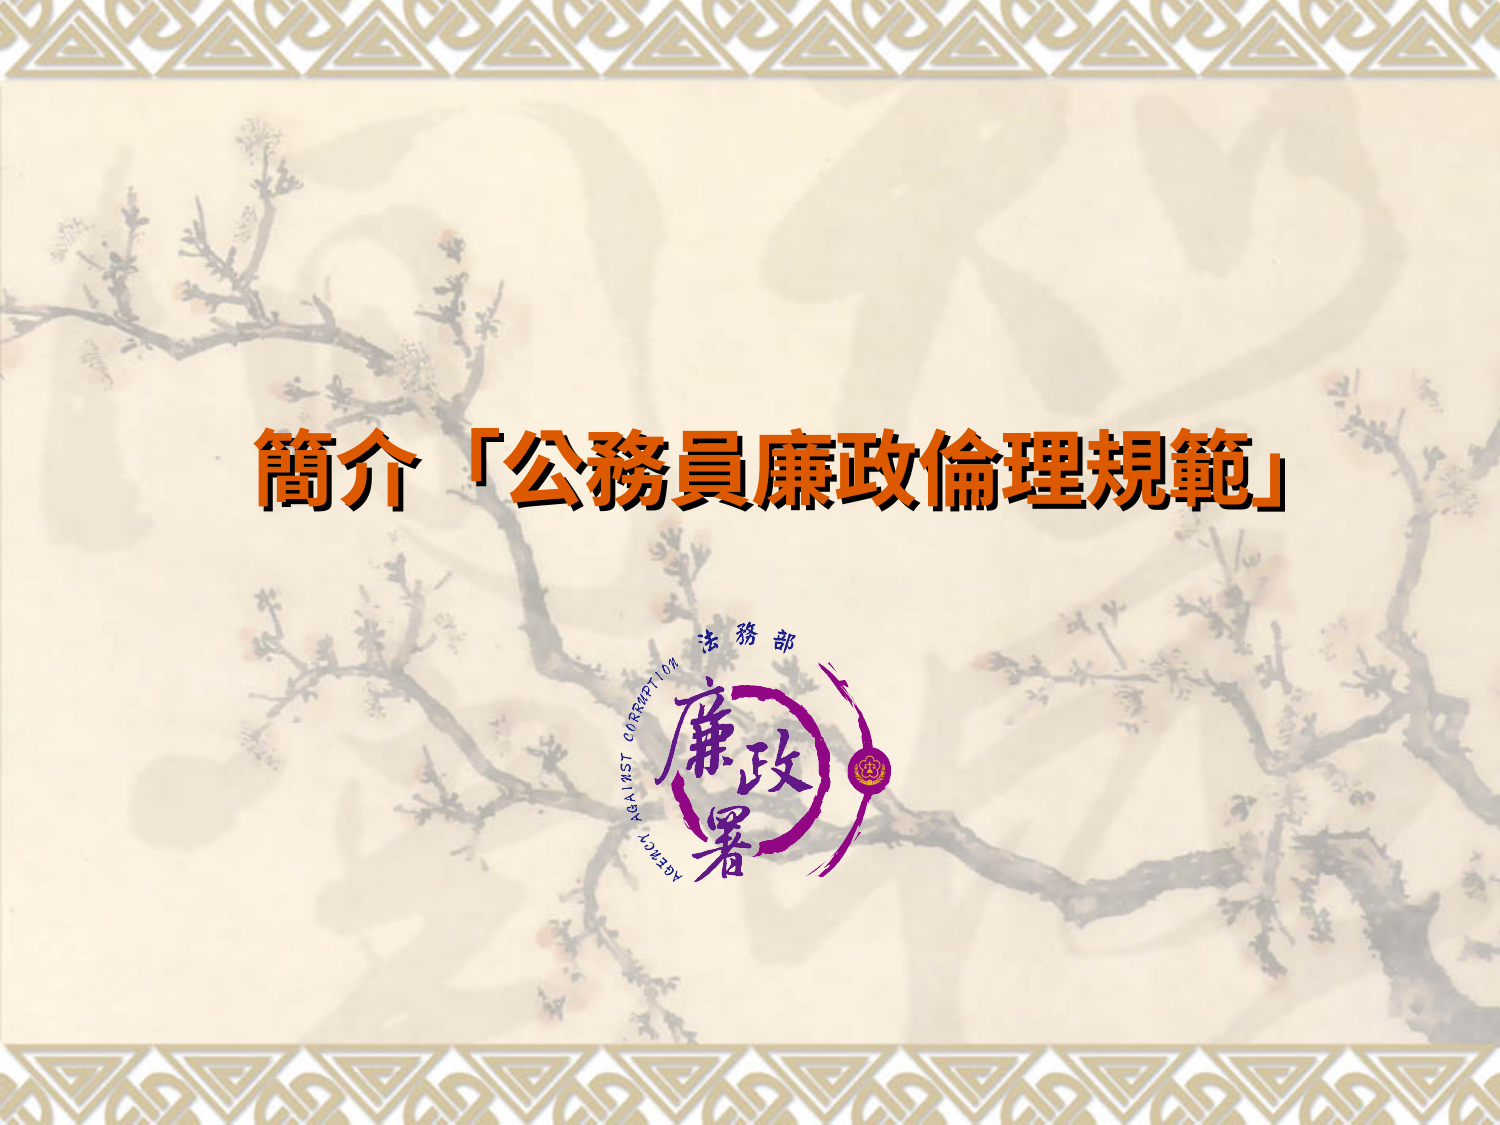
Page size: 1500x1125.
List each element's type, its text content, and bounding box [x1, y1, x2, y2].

title 簡介「公務員廉政倫理規範」 [206, 408, 1380, 610]
picture [620, 621, 891, 882]
subtitle [300, 751, 1438, 1035]
